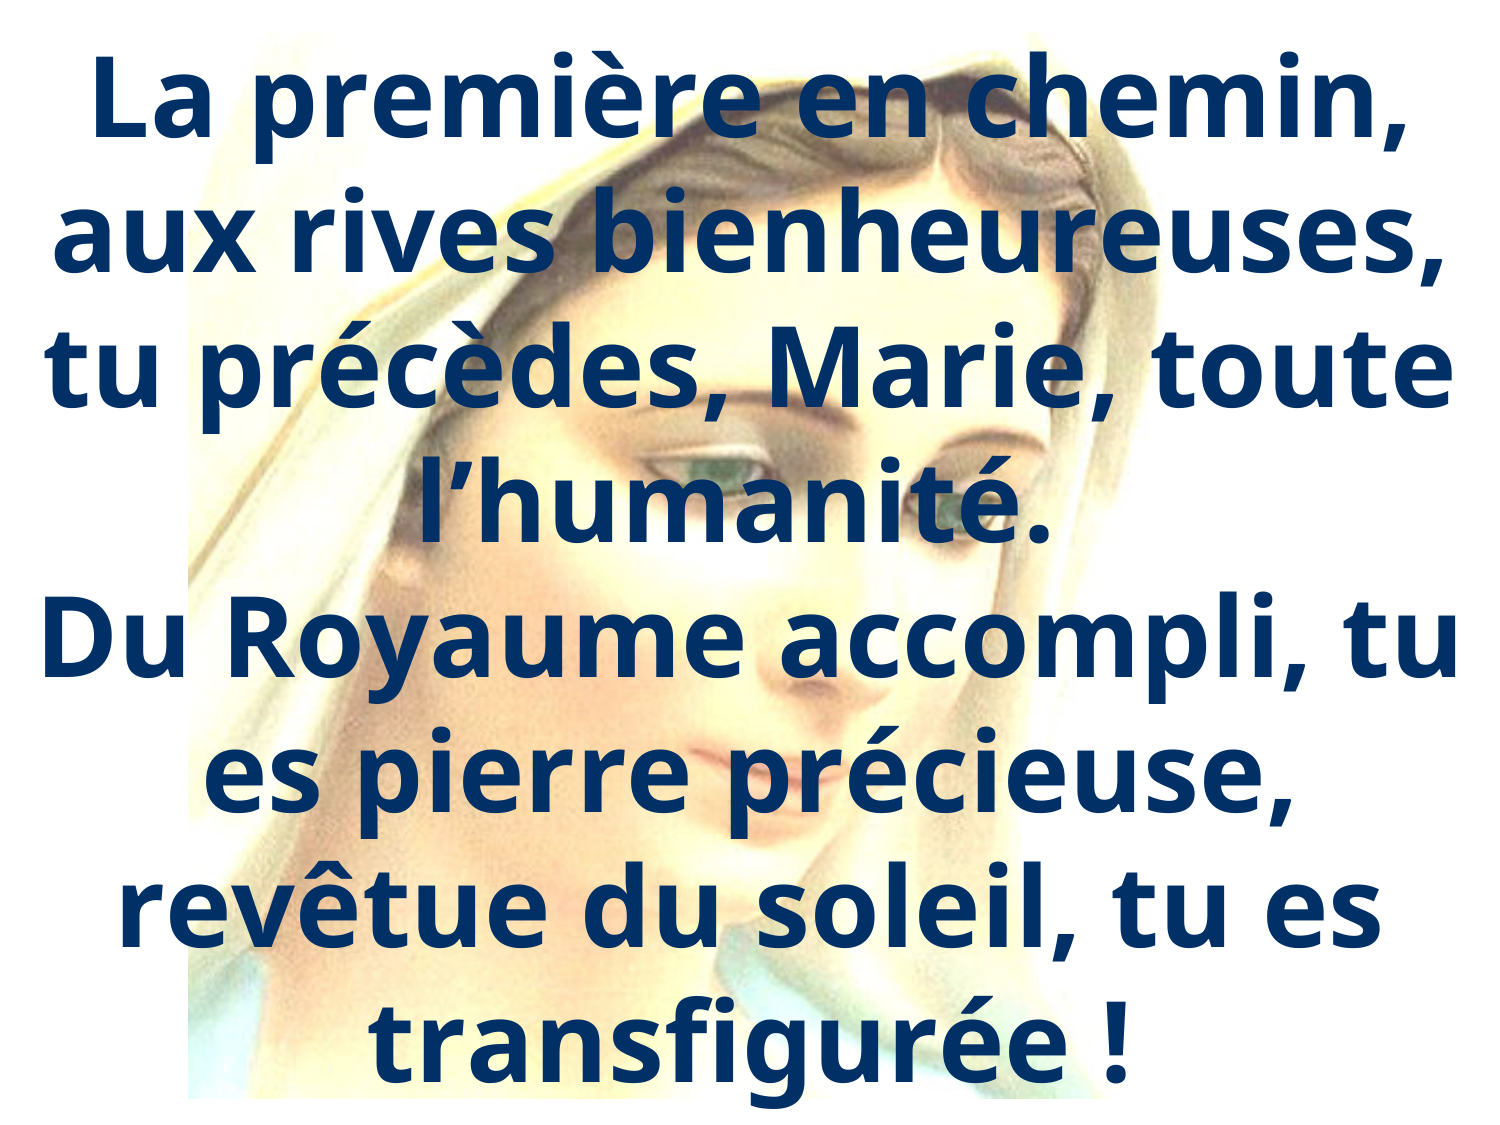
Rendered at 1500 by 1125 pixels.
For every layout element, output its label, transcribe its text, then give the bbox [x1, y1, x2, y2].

picture [764, 1033, 789, 1070]
list La première en chemin, aux rives bienheureuses, tu précèdes, Marie, toute l’humanité. Du Royaume accompli, tu es pierre précieuse, revêtue du soleil, tu es transfigurée ! [0, 17, 1500, 957]
picture [188, 957, 1264, 1099]
